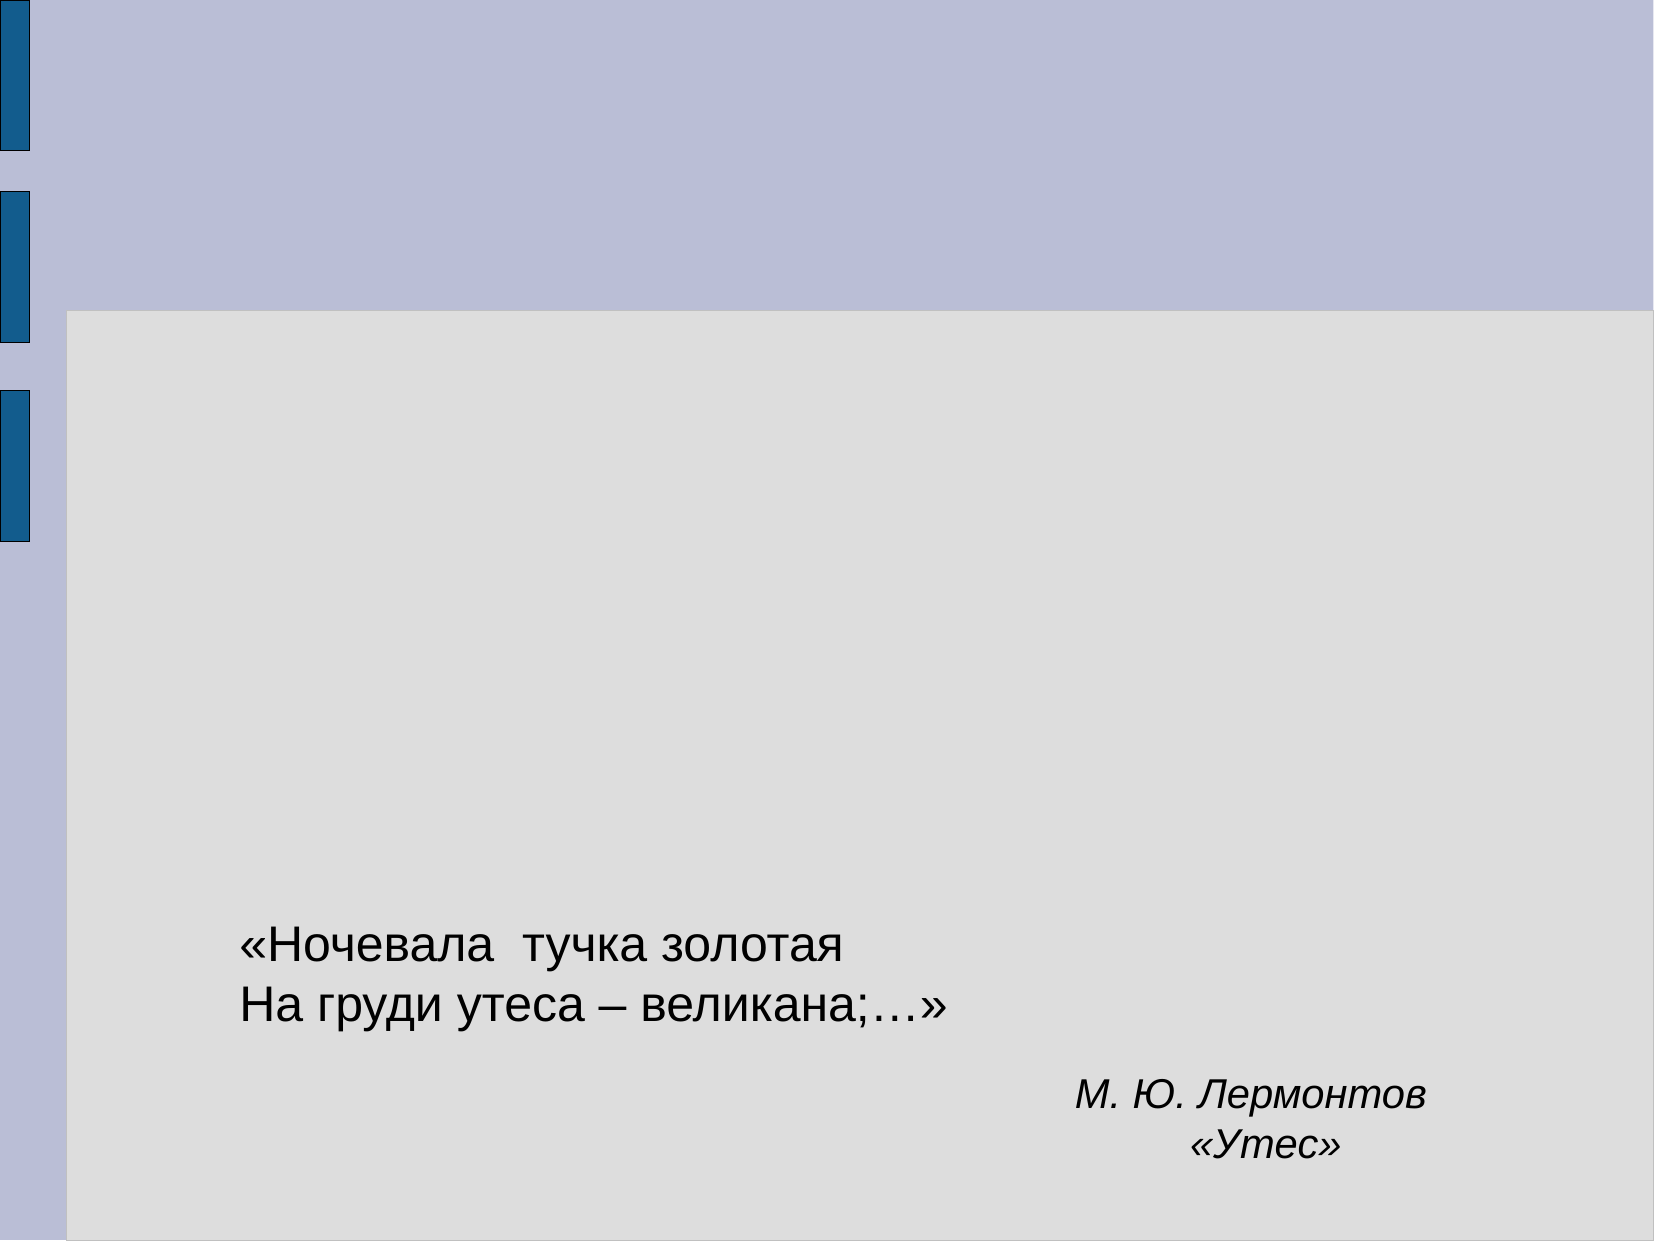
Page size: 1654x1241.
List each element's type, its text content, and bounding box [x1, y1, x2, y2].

text_box «Ночевала тучка золотая На груди утеса – великана;…» [224, 904, 963, 1040]
text_box М. Ю. Лермонтов «Утес» [1060, 1059, 1443, 1175]
